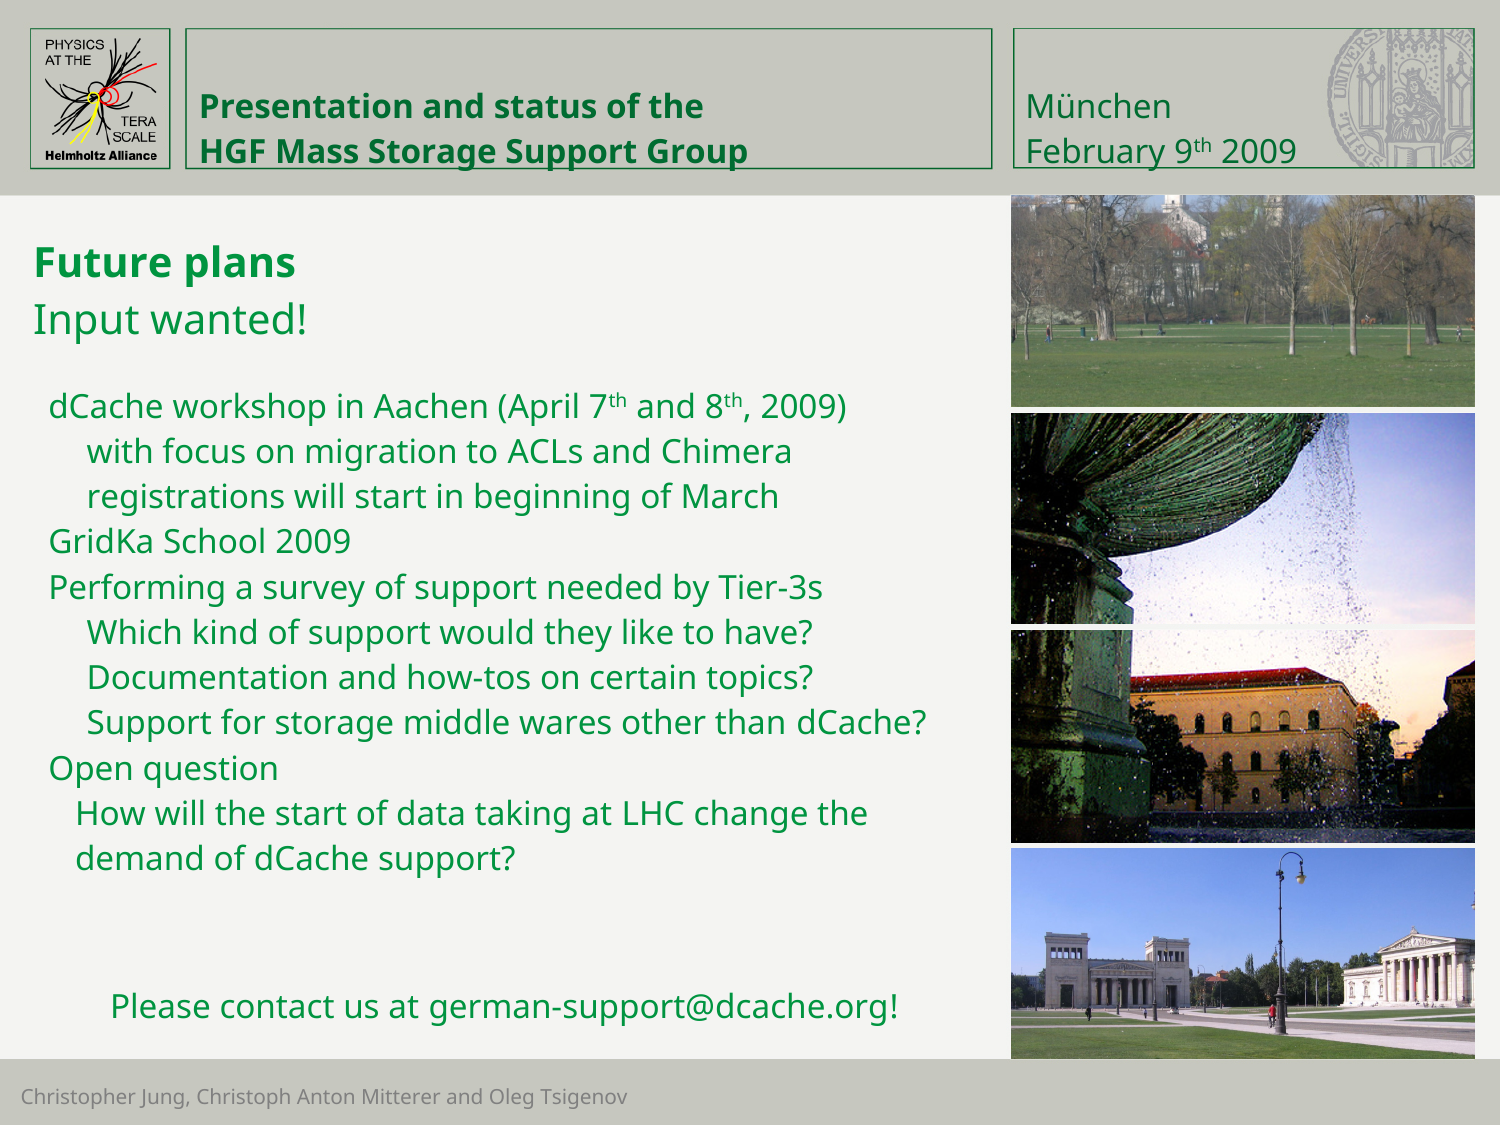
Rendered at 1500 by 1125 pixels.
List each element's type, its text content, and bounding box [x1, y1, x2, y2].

text_box dCache workshop in Aachen (April 7th and 8th, 2009)‏ with focus on migration to ACLs and Chimera registrations will start in beginning of March GridKa School 2009 Performing a survey of support needed by Tier-3s Which kind of support would they like to have? Documentation and how-tos on certain topics? Support for storage middle wares other than dCache? Open question How will the start of data taking at LHC change the demand of dCache support? [21, 375, 976, 889]
text_box München February 9th 2009 [1010, 75, 1337, 181]
text_box Christopher Jung, Christoph Anton Mitterer and Oleg Tsigenov [5, 1074, 676, 1119]
text_box Future plans Input wanted! [18, 224, 376, 355]
picture [0, 0, 1500, 1125]
text_box Please contact us at german-support@dcache.org! [21, 974, 976, 1036]
text_box Presentation and status of the HGF Mass Storage Support Group [183, 75, 860, 181]
